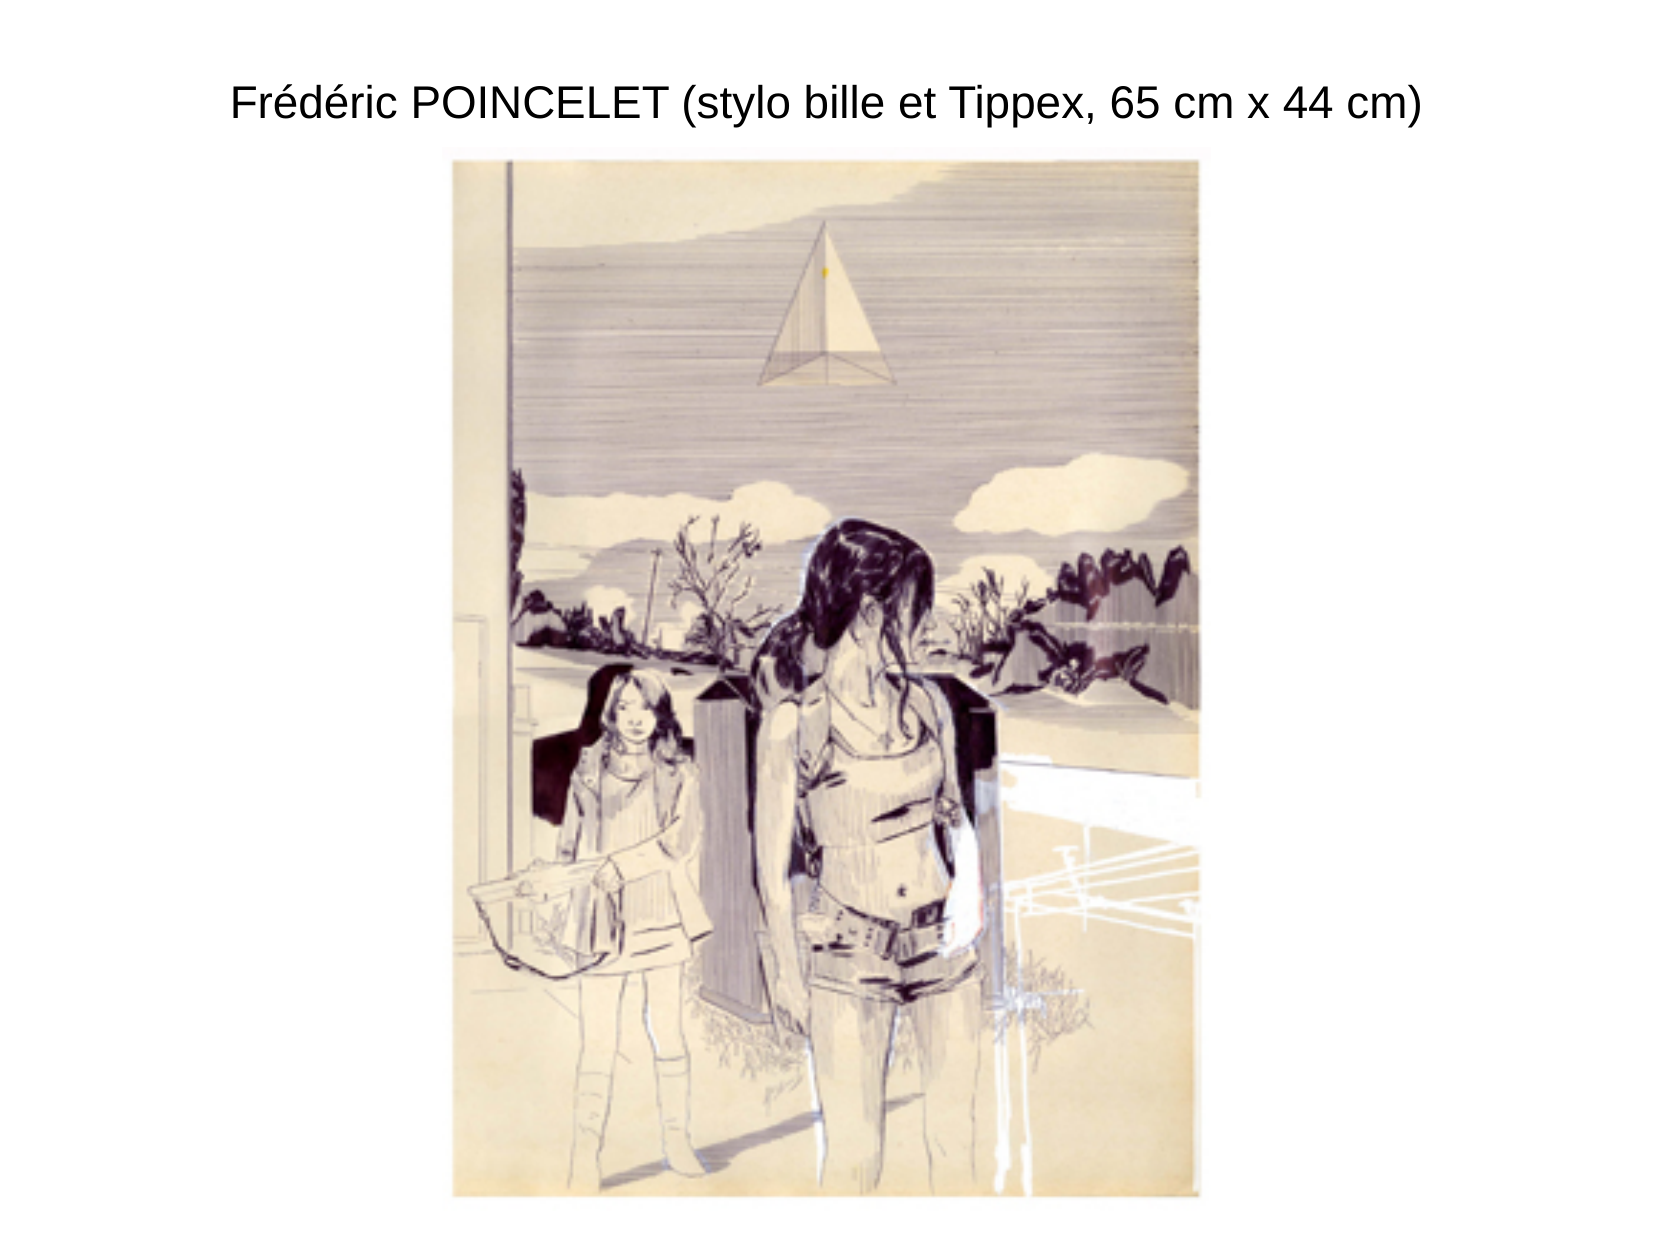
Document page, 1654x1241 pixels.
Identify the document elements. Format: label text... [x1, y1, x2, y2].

title Frédéric POINCELET (stylo bille et Tippex, 65 cm x 44 cm) [82, 56, 1571, 148]
picture [442, 147, 1211, 1211]
